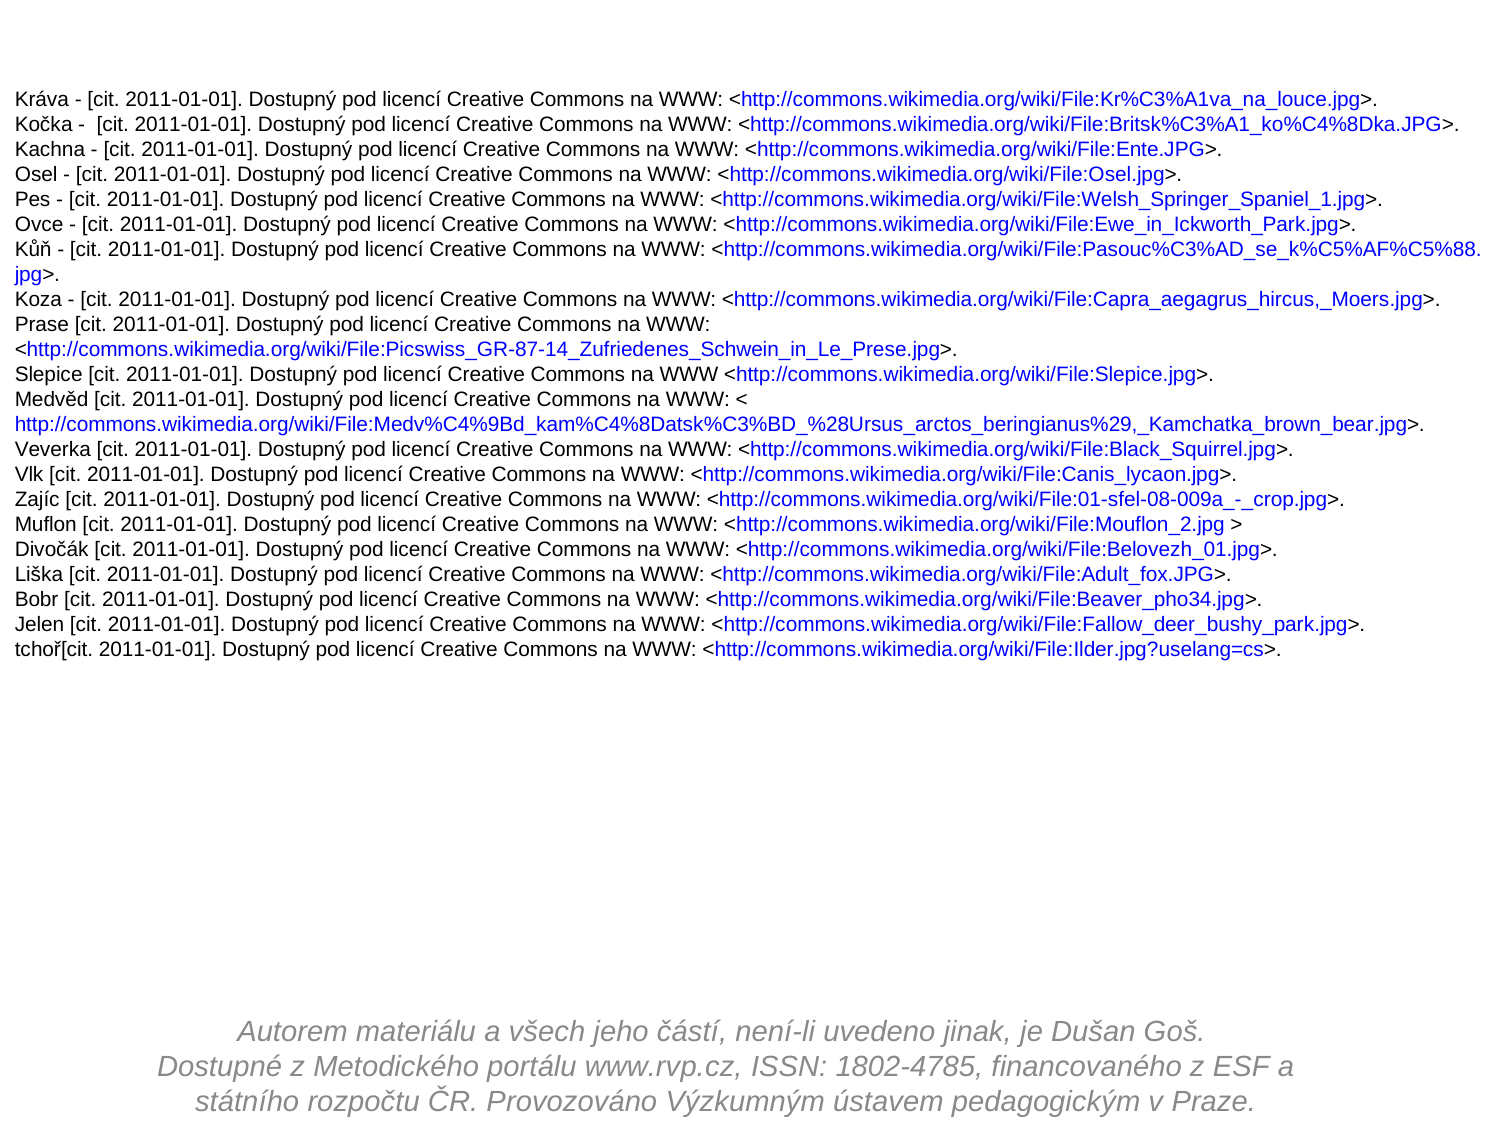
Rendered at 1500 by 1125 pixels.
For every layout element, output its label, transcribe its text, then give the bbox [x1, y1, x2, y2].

text_box Kráva - [cit. 2011-01-01]. Dostupný pod licencí Creative Commons na WWW: <http://commons.wikimedia.org/wiki/File:Kr%C3%A1va_na_louce.jpg>. Kočka - [cit. 2011-01-01]. Dostupný pod licencí Creative Commons na WWW: <http://commons.wikimedia.org/wiki/File:Britsk%C3%A1_ko%C4%8Dka.JPG>. Kachna - [cit. 2011-01-01]. Dostupný pod licencí Creative Commons na WWW: <http://commons.wikimedia.org/wiki/File:Ente.JPG>. Osel - [cit. 2011-01-01]. Dostupný pod licencí Creative Commons na WWW: <http://commons.wikimedia.org/wiki/File:Osel.jpg>. Pes - [cit. 2011-01-01]. Dostupný pod licencí Creative Commons na WWW: <http://commons.wikimedia.org/wiki/File:Welsh_Springer_Spaniel_1.jpg>. Ovce - [cit. 2011-01-01]. Dostupný pod licencí Creative Commons na WWW: <http://commons.wikimedia.org/wiki/File:Ewe_in_Ickworth_Park.jpg>. Kůň - [cit. 2011-01-01]. Dostupný pod licencí Creative Commons na WWW: <http://commons.wikimedia.org/wiki/File:Pasouc%C3%AD_se_k%C5%AF%C5%88.jpg>. Koza - [cit. 2011-01-01]. Dostupný pod licencí Creative Commons na WWW: <http://commons.wikimedia.org/wiki/File:Capra_aegagrus_hircus,_Moers.jpg>. Prase [cit. 2011-01-01]. Dostupný pod licencí Creative Commons na WWW: <http://commons.wikimedia.org/wiki/File:Picswiss_GR-87-14_Zufriedenes_Schwein_in_Le_Prese.jpg>. Slepice [cit. 2011-01-01]. Dostupný pod licencí Creative Commons na WWW <http://commons.wikimedia.org/wiki/File:Slepice.jpg>. Medvěd [cit. 2011-01-01]. Dostupný pod licencí Creative Commons na WWW: <http://commons.wikimedia.org/wiki/File:Medv%C4%9Bd_kam%C4%8Datsk%C3%BD_%28Ursus_arctos_beringianus%29,_Kamchatka_brown_bear.jpg>. Veverka [cit. 2011-01-01]. Dostupný pod licencí Creative Commons na WWW: <http://commons.wikimedia.org/wiki/File:Black_Squirrel.jpg>. Vlk [cit. 2011-01-01]. Dostupný pod licencí Creative Commons na WWW: <http://commons.wikimedia.org/wiki/File:Canis_lycaon.jpg>. Zajíc [cit. 2011-01-01]. Dostupný pod licencí Creative Commons na WWW: <http://commons.wikimedia.org/wiki/File:01-sfel-08-009a_-_crop.jpg>. Muflon [cit. 2011-01-01]. Dostupný pod licencí Creative Commons na WWW: <http://commons.wikimedia.org/wiki/File:Mouflon_2.jpg > Divočák [cit. 2011-01-01]. Dostupný pod licencí Creative Commons na WWW: <http://commons.wikimedia.org/wiki/File:Belovezh_01.jpg>. Liška [cit. 2011-01-01]. Dostupný pod licencí Creative Commons na WWW: <http://commons.wikimedia.org/wiki/File:Adult_fox.JPG>. Bobr [cit. 2011-01-01]. Dostupný pod licencí Creative Commons na WWW: <http://commons.wikimedia.org/wiki/File:Beaver_pho34.jpg>. Jelen [cit. 2011-01-01]. Dostupný pod licencí Creative Commons na WWW: <http://commons.wikimedia.org/wiki/File:Fallow_deer_bushy_park.jpg>. tchoř[cit. 2011-01-01]. Dostupný pod licencí Creative Commons na WWW: <http://commons.wikimedia.org/wiki/File:Ilder.jpg?uselang=cs>. [0, 78, 1500, 694]
text_box Autorem materiálu a všech jeho částí, není-li uvedeno jinak, je Dušan Goš. Dostupné z Metodického portálu www.rvp.cz, ISSN: 1802-4785, financovaného z ESF a státního rozpočtu ČR. Provozováno Výzkumným ústavem pedagogickým v Praze. [88, 1034, 1365, 1095]
